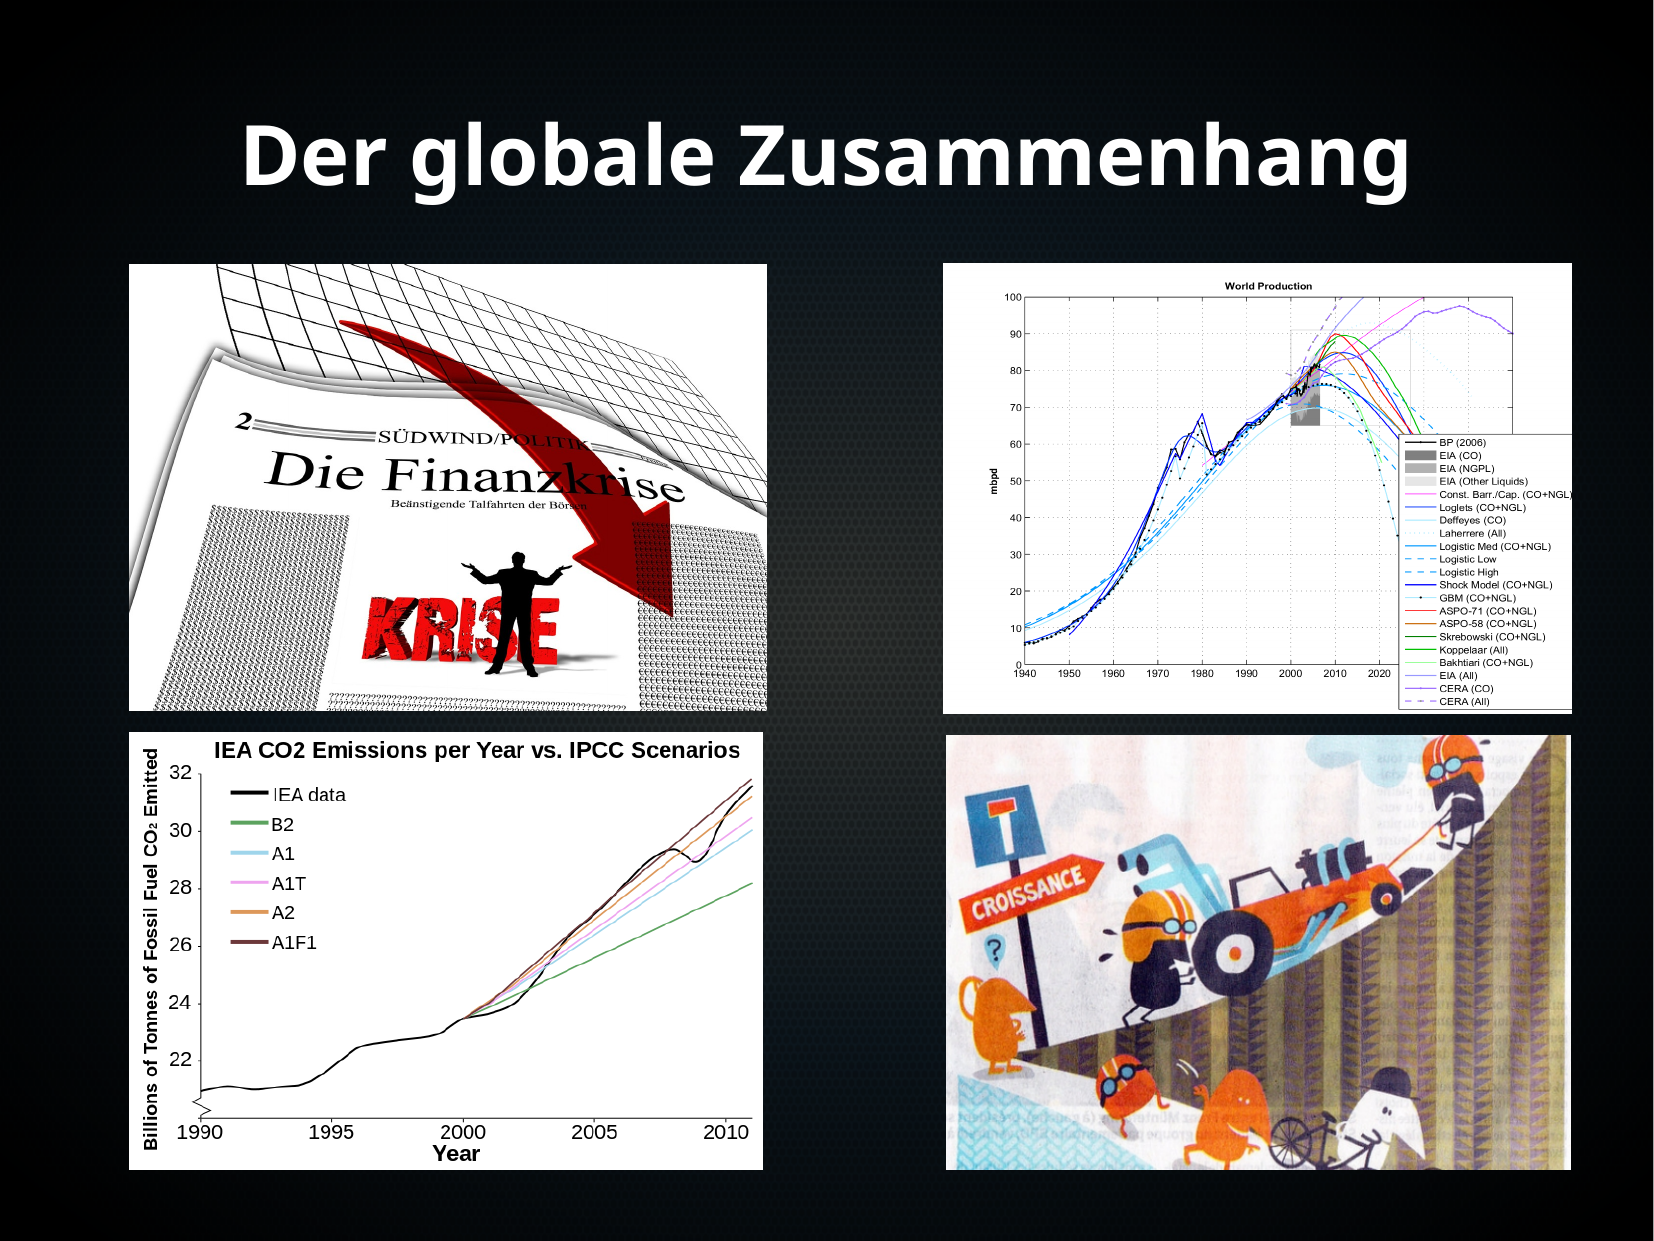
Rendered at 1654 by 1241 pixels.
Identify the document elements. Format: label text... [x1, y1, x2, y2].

picture [0, 0, 1654, 1241]
title Der globale Zusammenhang [82, 49, 1571, 257]
